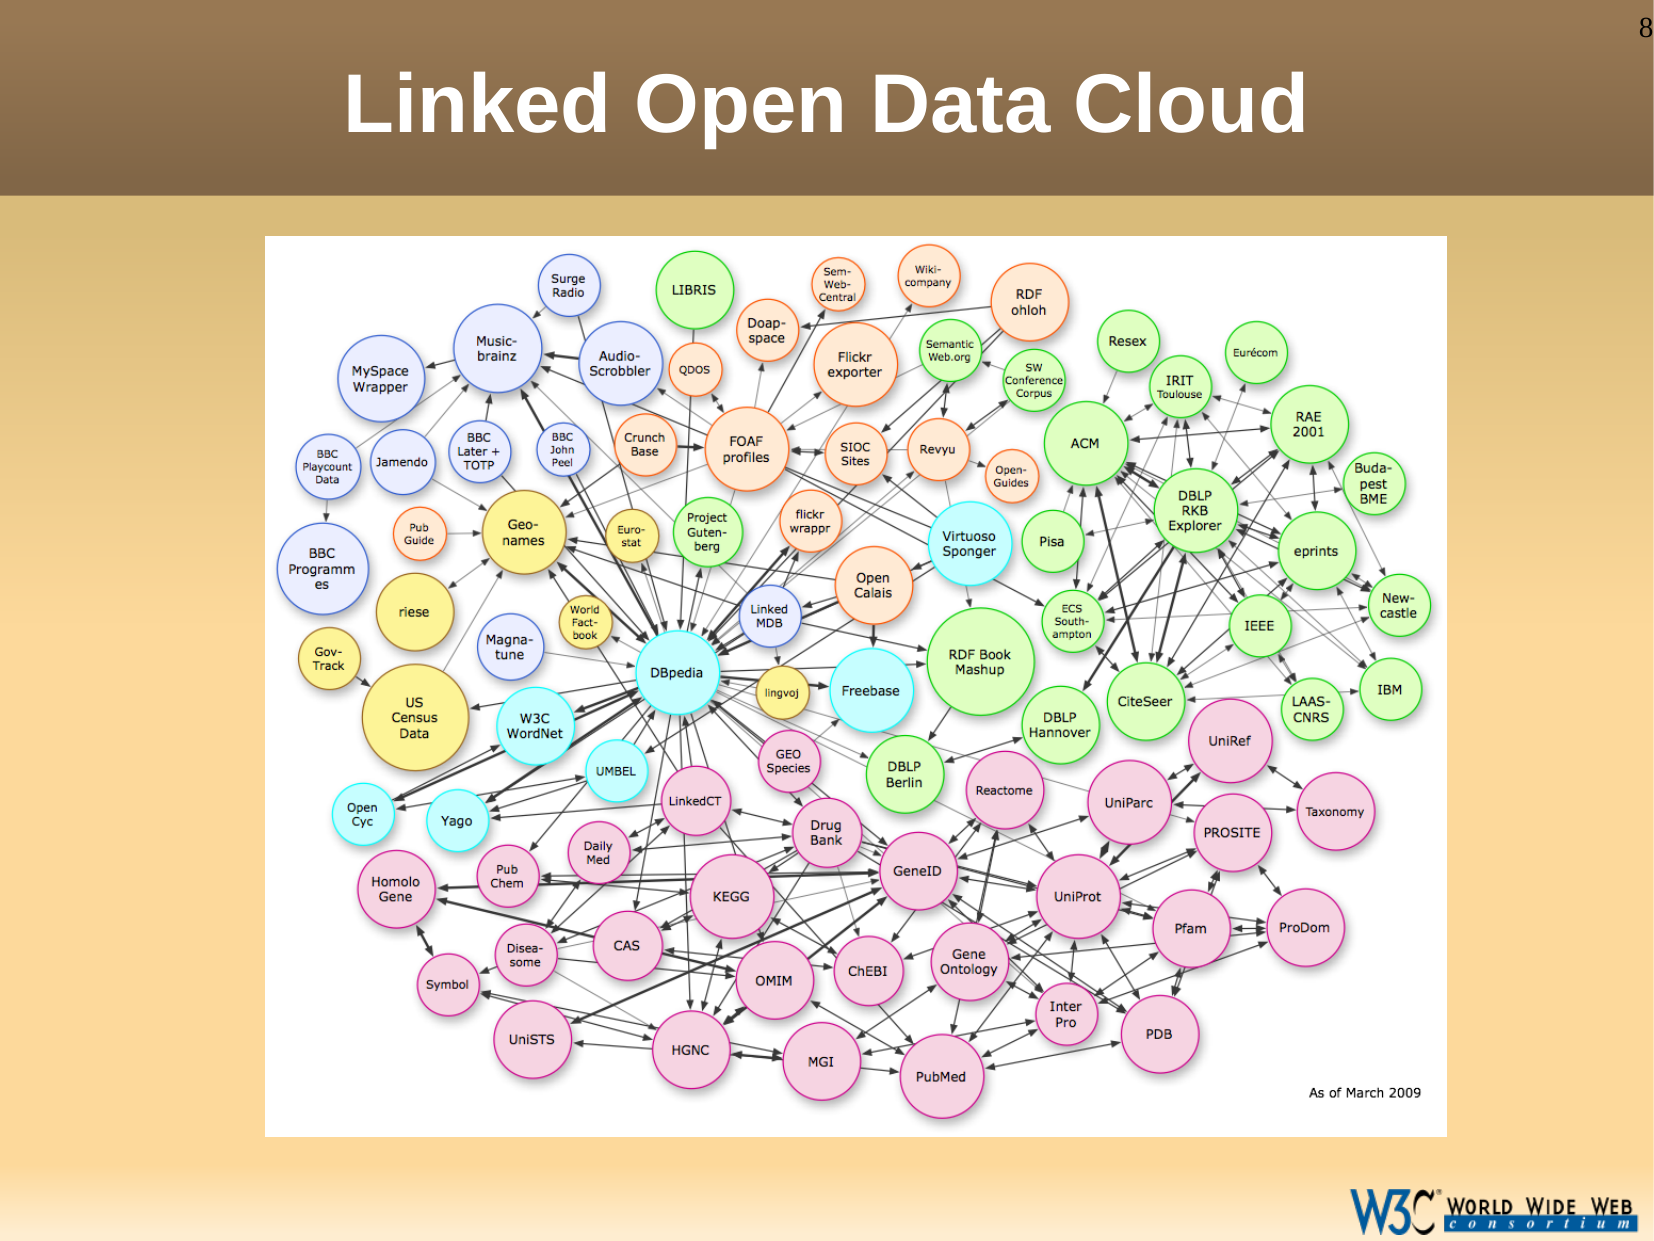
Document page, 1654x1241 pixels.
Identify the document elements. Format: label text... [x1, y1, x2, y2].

picture [0, 208, 1654, 1241]
title Linked Open Data Cloud [0, 0, 1654, 208]
